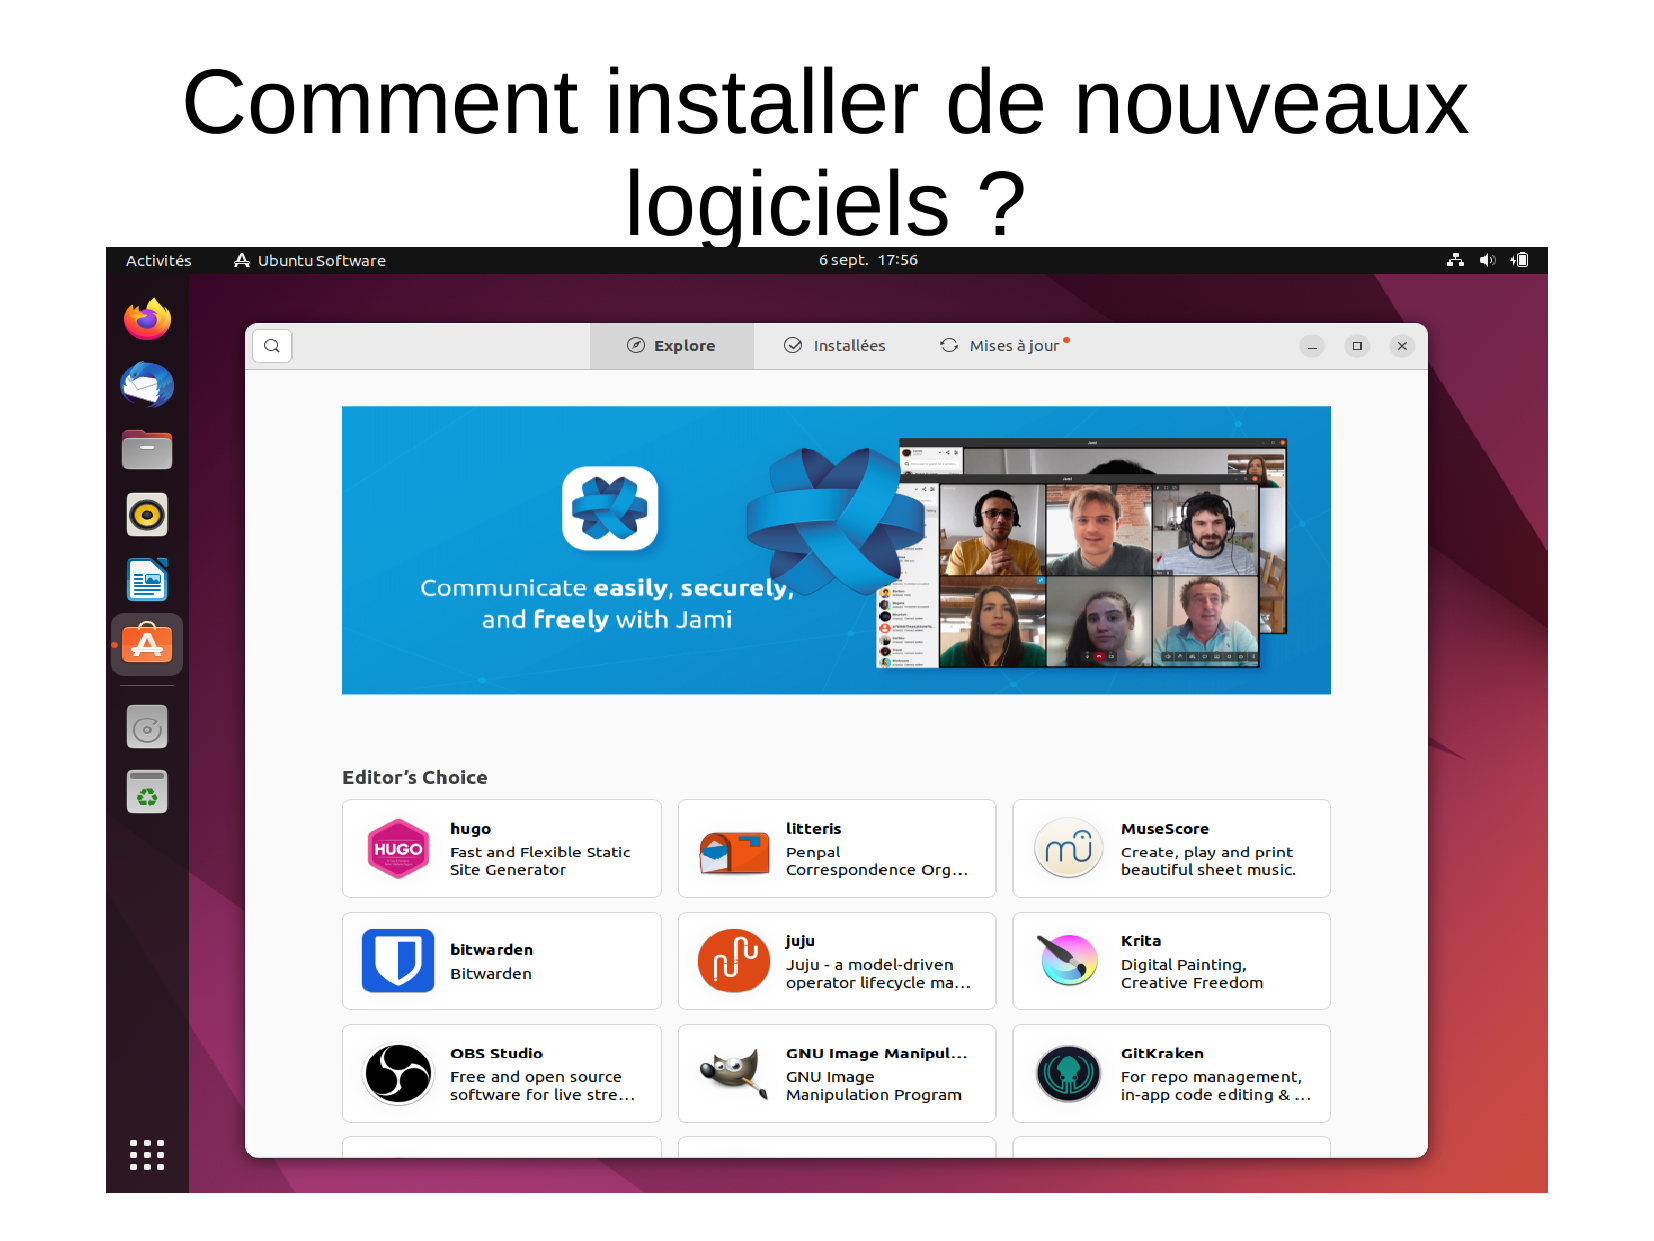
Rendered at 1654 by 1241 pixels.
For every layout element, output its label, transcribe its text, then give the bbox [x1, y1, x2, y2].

title Comment installer de nouveaux logiciels ? [82, 49, 1571, 257]
picture [106, 247, 1548, 1193]
